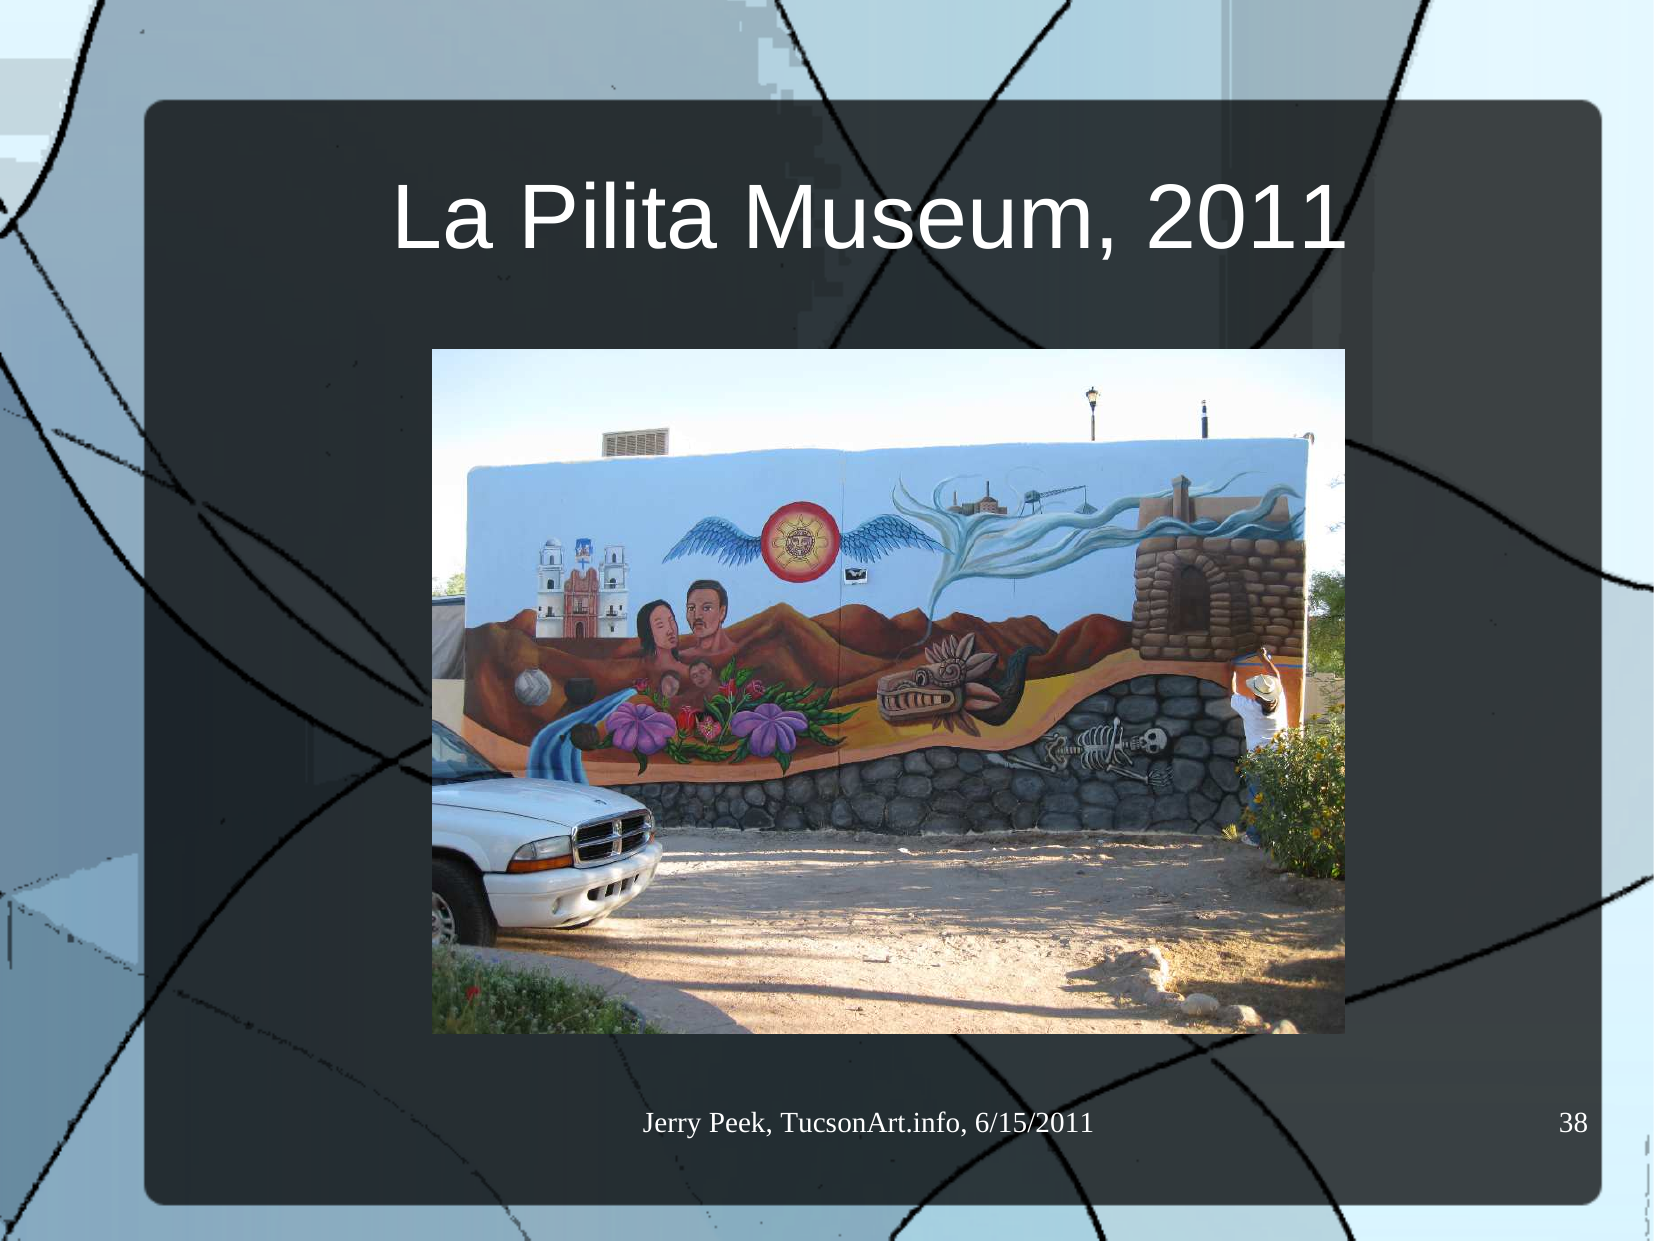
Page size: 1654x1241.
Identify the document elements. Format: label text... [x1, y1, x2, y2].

picture [0, 0, 1654, 1241]
title La Pilita Museum, 2011 [159, 108, 1583, 325]
